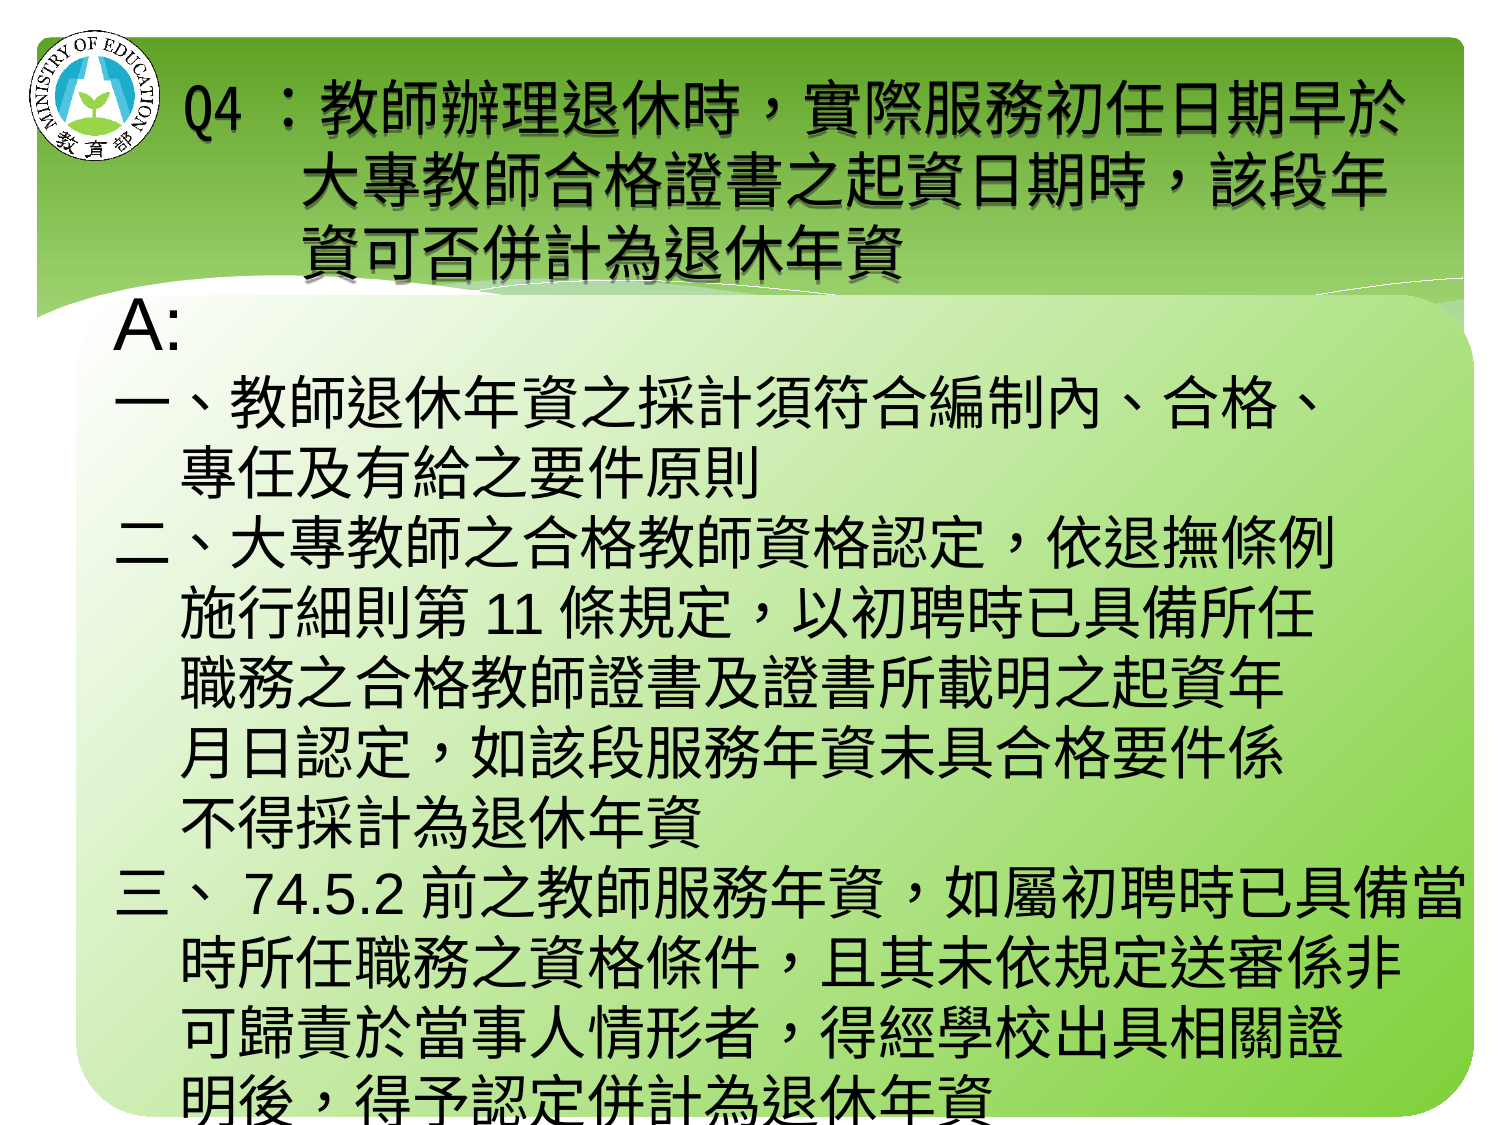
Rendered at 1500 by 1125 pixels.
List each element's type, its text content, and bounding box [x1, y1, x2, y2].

picture [29, 30, 160, 161]
title Q4：教師辦理退休時，實際服務初任日期早於大專教師合格證書之起資日期時，該段年資可否併計為退休年資 [168, 60, 1444, 298]
text_box A: 一、教師退休年資之採計須符合編制內、合格、 專任及有給之要件原則 二、大專教師之合格教師資格認定，依退撫條例 施行細則第11條規定，以初聘時已具備所任 職務之合格教師證書及證書所載明之起資年 月日認定，如該段服務年資未具合格要件係 不得採計為退休年資 三、74.5.2前之教師服務年資，如屬初聘時已具備當 時所任職務之資格條件，且其未依規定送審係非 可歸責於當事人情形者，得經學校出具相關證 明後，得予認定併計為退休年資 [76, 295, 1474, 1117]
